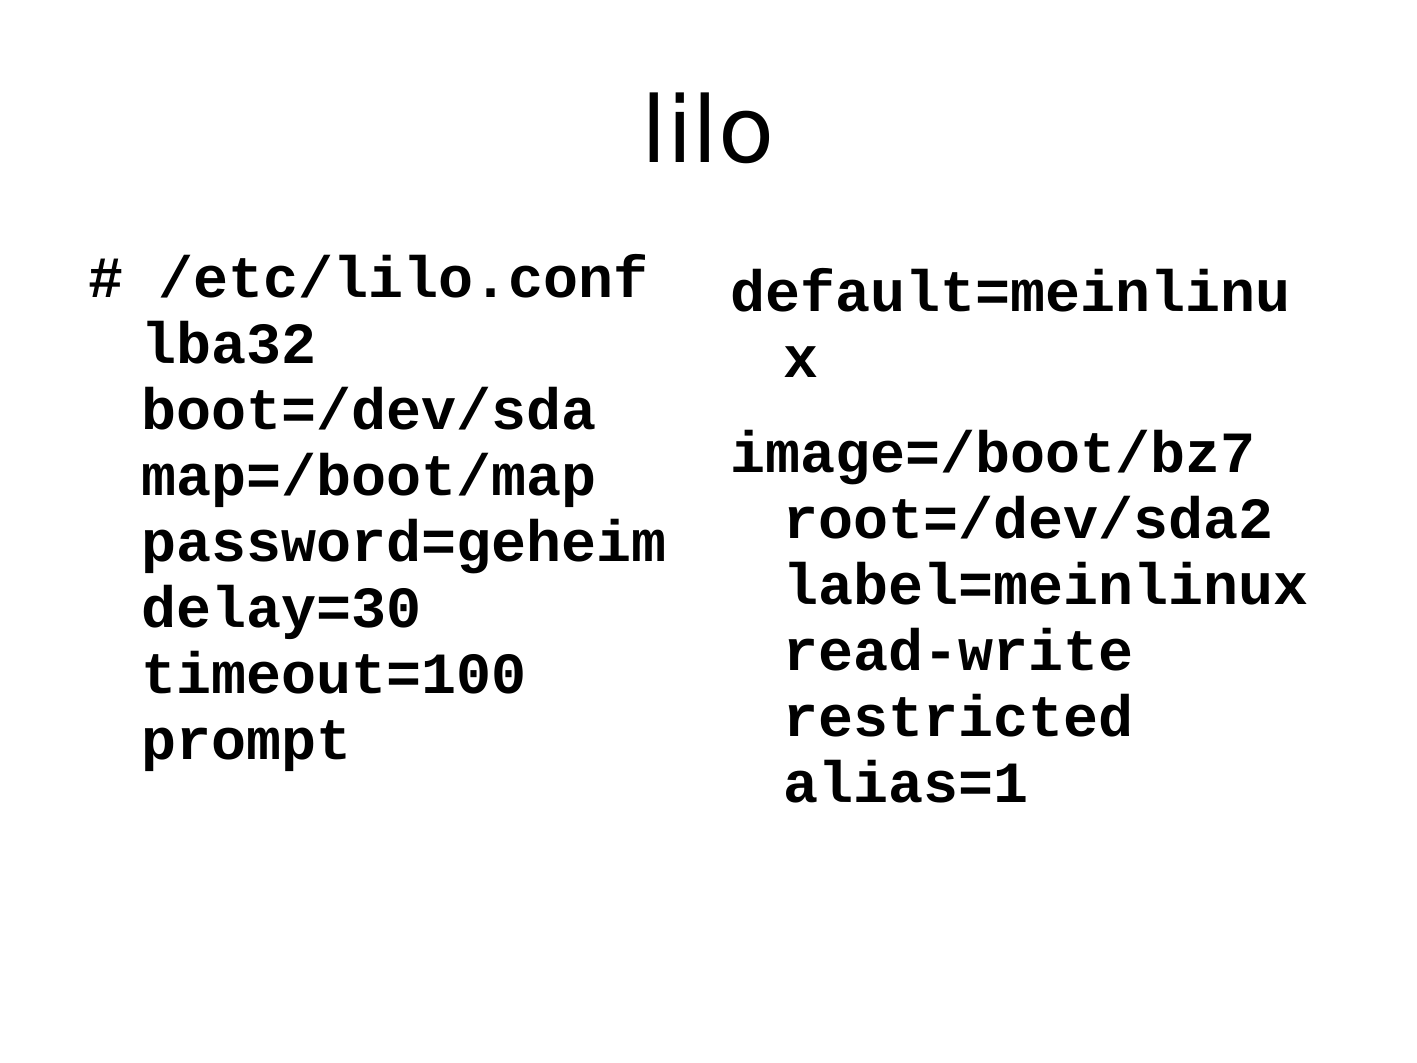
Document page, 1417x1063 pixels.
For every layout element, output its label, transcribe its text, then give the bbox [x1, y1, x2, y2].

list default=meinlinux image=/boot/bz7 root=/dev/sda2 label=meinlinux read-write restricted alias=1 [712, 262, 1317, 850]
list # /etc/lilo.conf lba32 boot=/dev/sda map=/boot/map password=geheim delay=30 timeout=100 prompt [70, 248, 676, 873]
title lilo [70, 49, 1346, 213]
